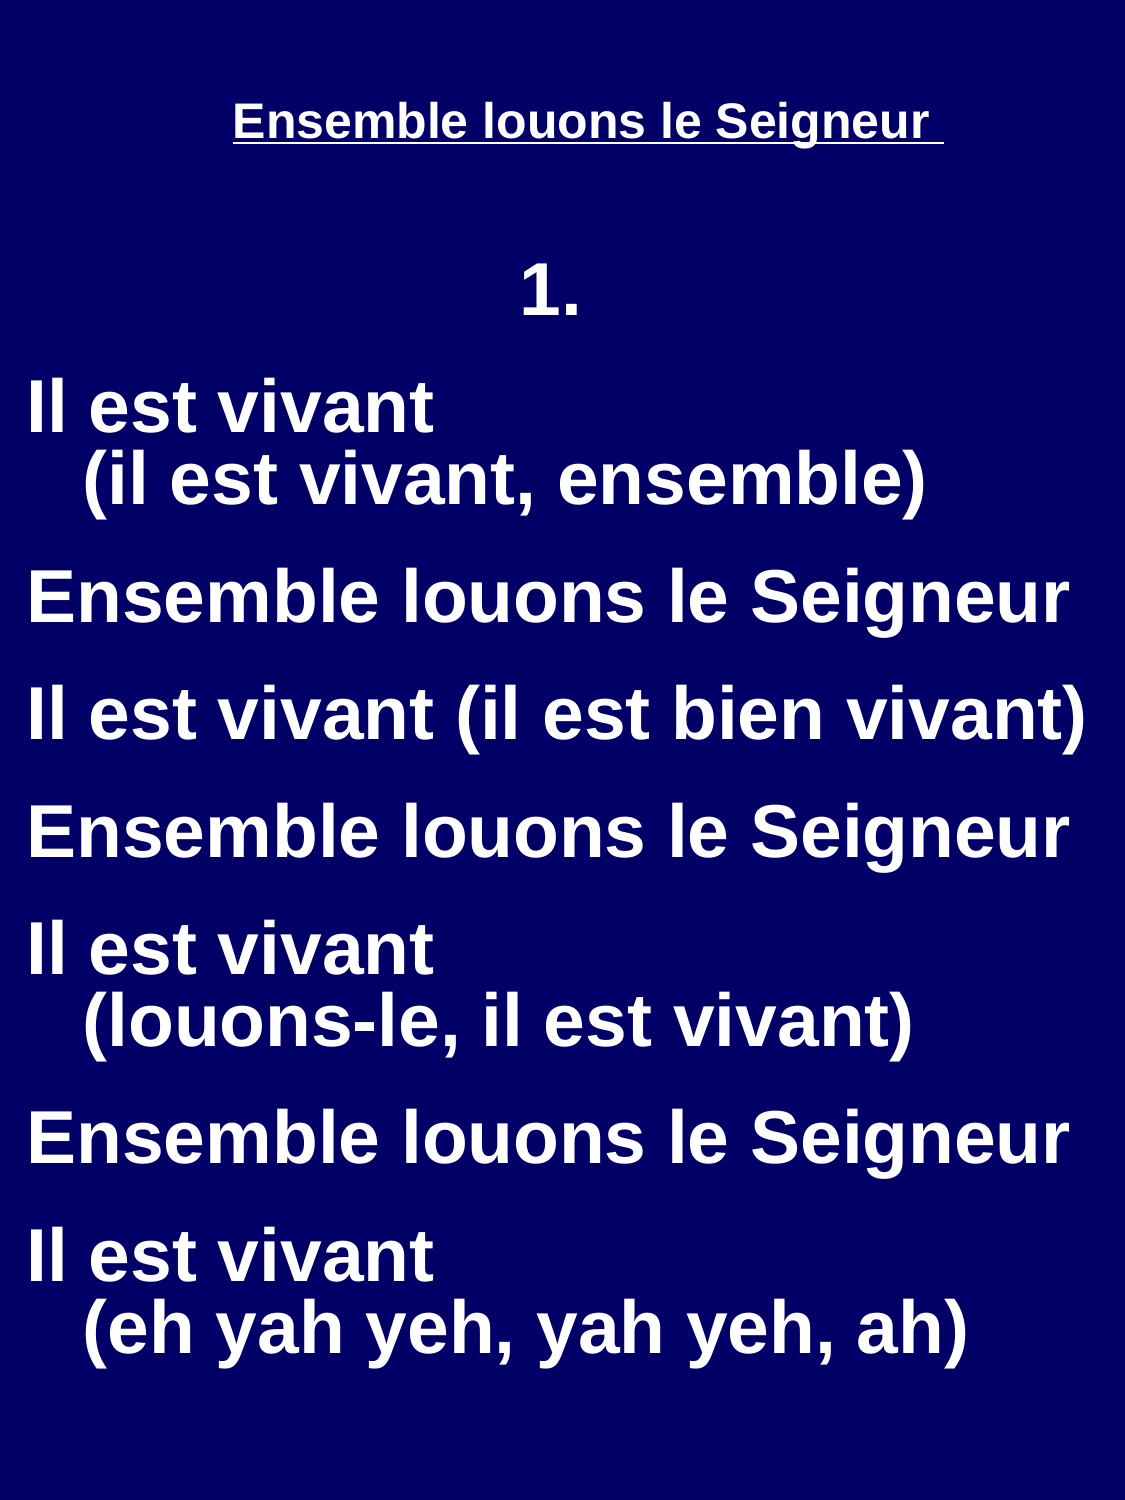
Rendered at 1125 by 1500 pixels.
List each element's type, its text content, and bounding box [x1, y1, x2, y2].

text_box Ensemble louons le Seigneur 1. Il est vivant (il est vivant, ensemble) Ensemble louons le Seigneur Il est vivant (il est bien vivant) Ensemble louons le Seigneur Il est vivant (louons-le, il est vivant) Ensemble louons le Seigneur Il est vivant (eh yah yeh, yah yeh, ah) [11, 35, 1111, 1441]
